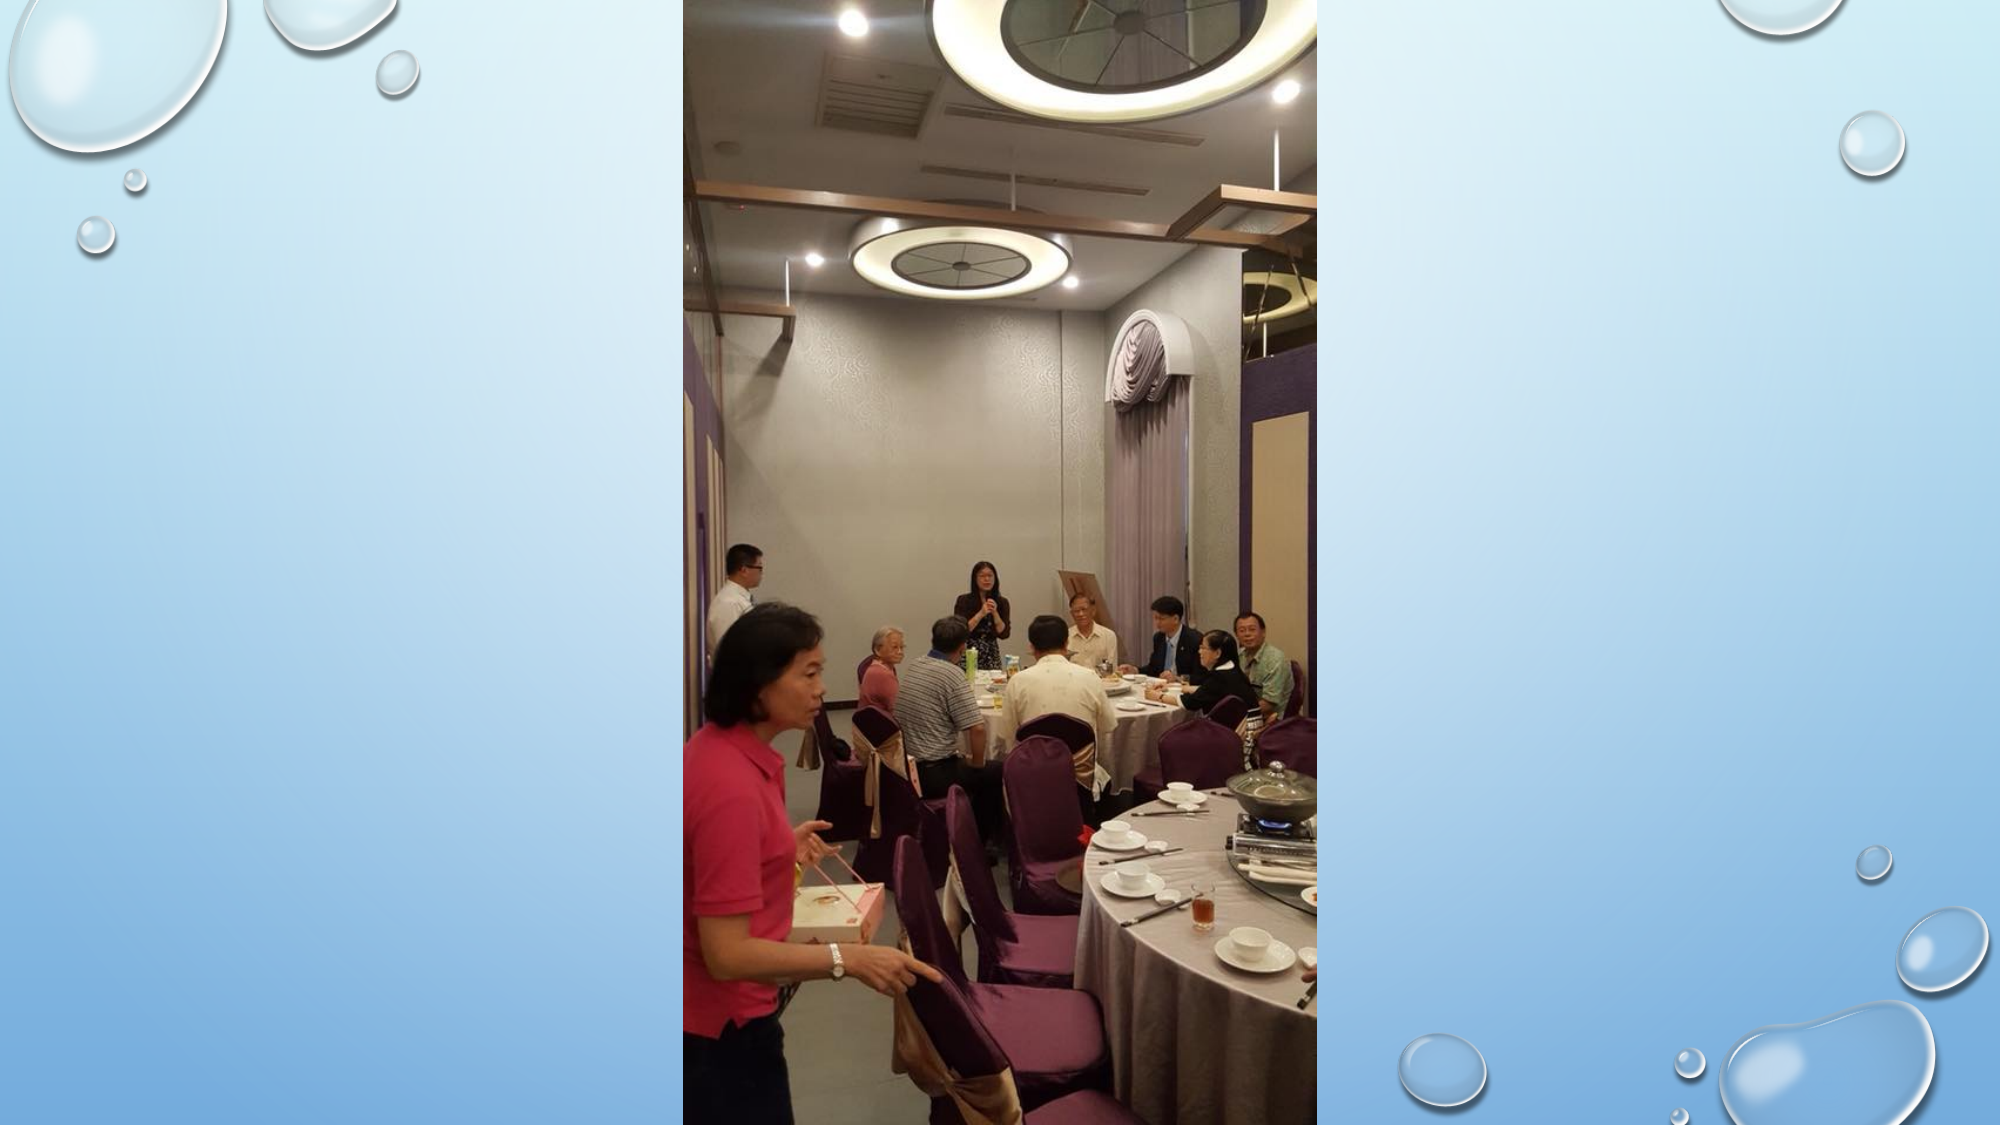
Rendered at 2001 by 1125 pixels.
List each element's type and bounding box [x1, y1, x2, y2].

picture [683, 0, 1317, 1125]
